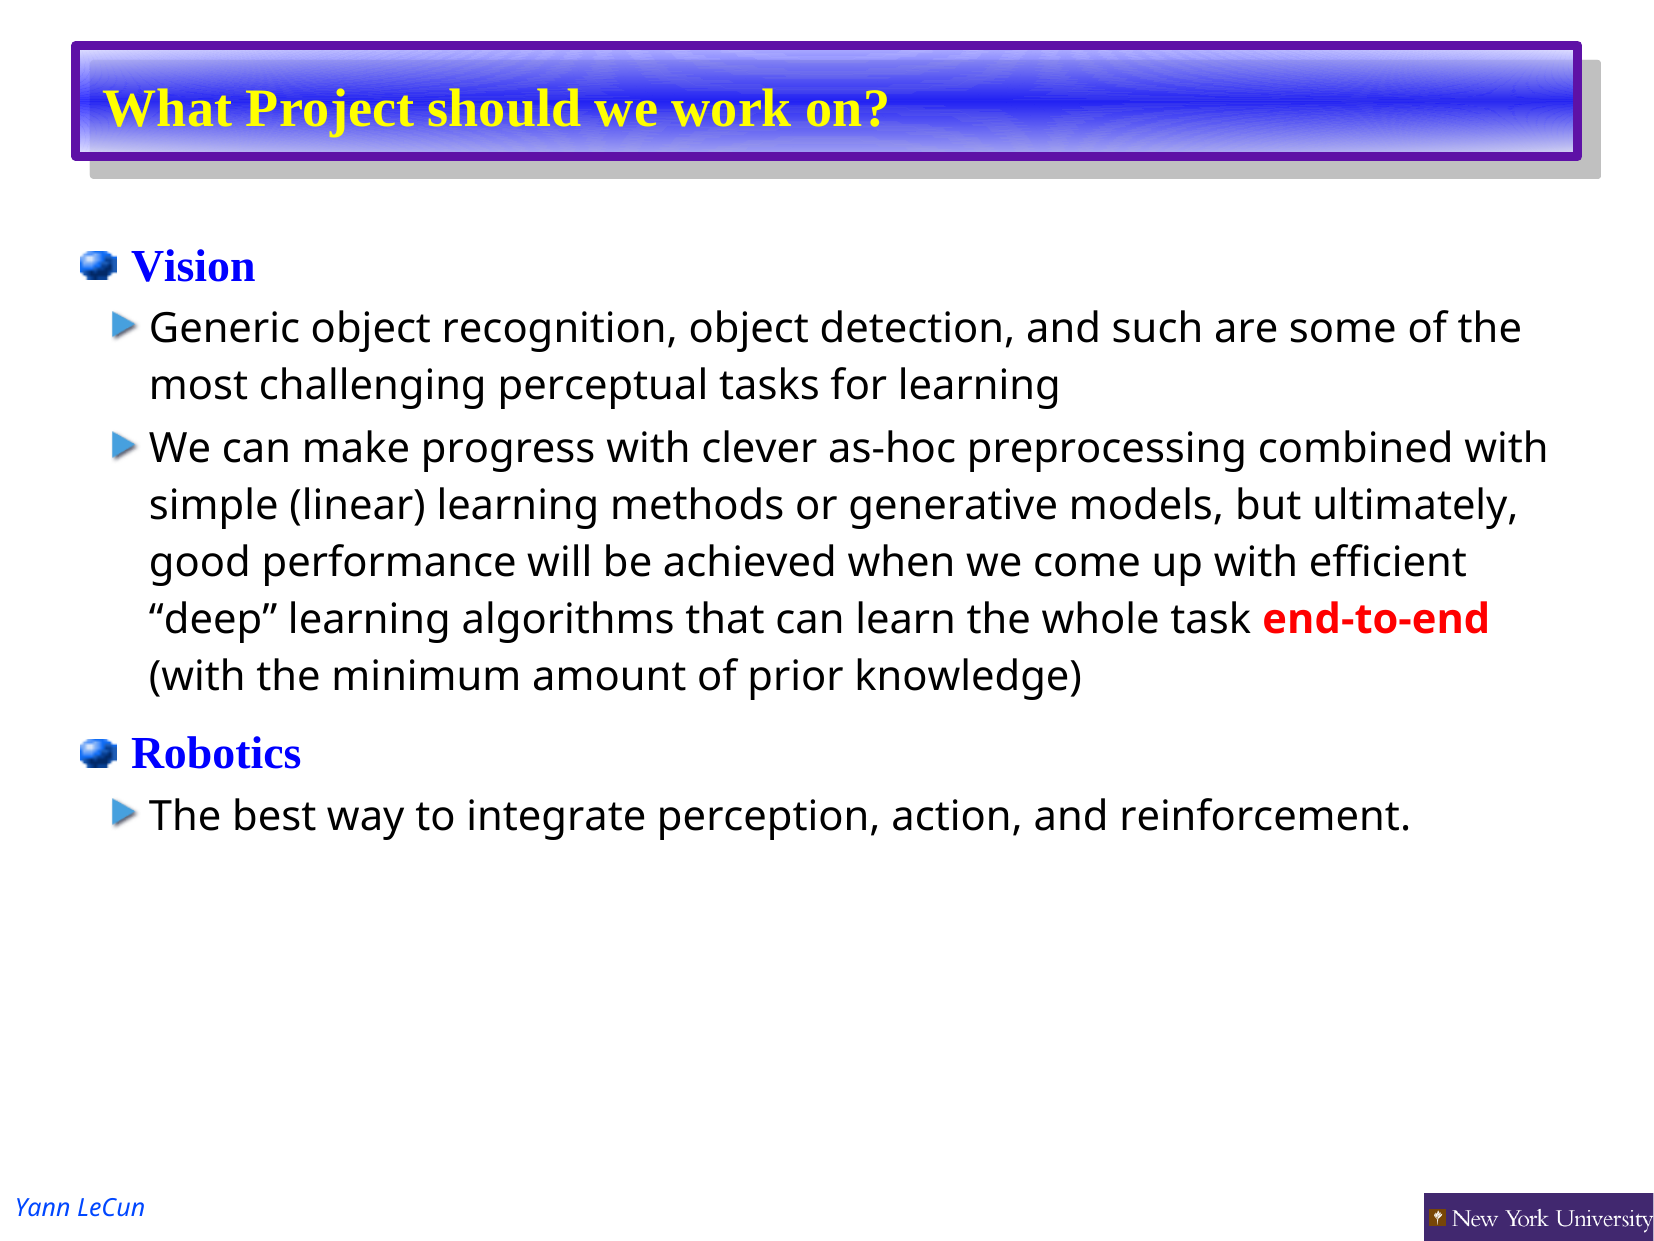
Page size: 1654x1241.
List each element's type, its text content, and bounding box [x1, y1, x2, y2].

title What Project should we work on? [75, 45, 1578, 157]
picture [1424, 1193, 1654, 1241]
list Vision Generic object recognition, object detection, and such are some of the most challenging perceptual tasks for learning We can make progress with clever as-hoc preprocessing combined with simple (linear) learning methods or generative models, but ultimately, good performance will be achieved when we come up with efficient “deep” learning algorithms that can learn the whole task end-to-end (with the minimum amount of prior knowledge) Robotics The best way to integrate perception, action, and reinforcement. [80, 240, 1570, 1151]
